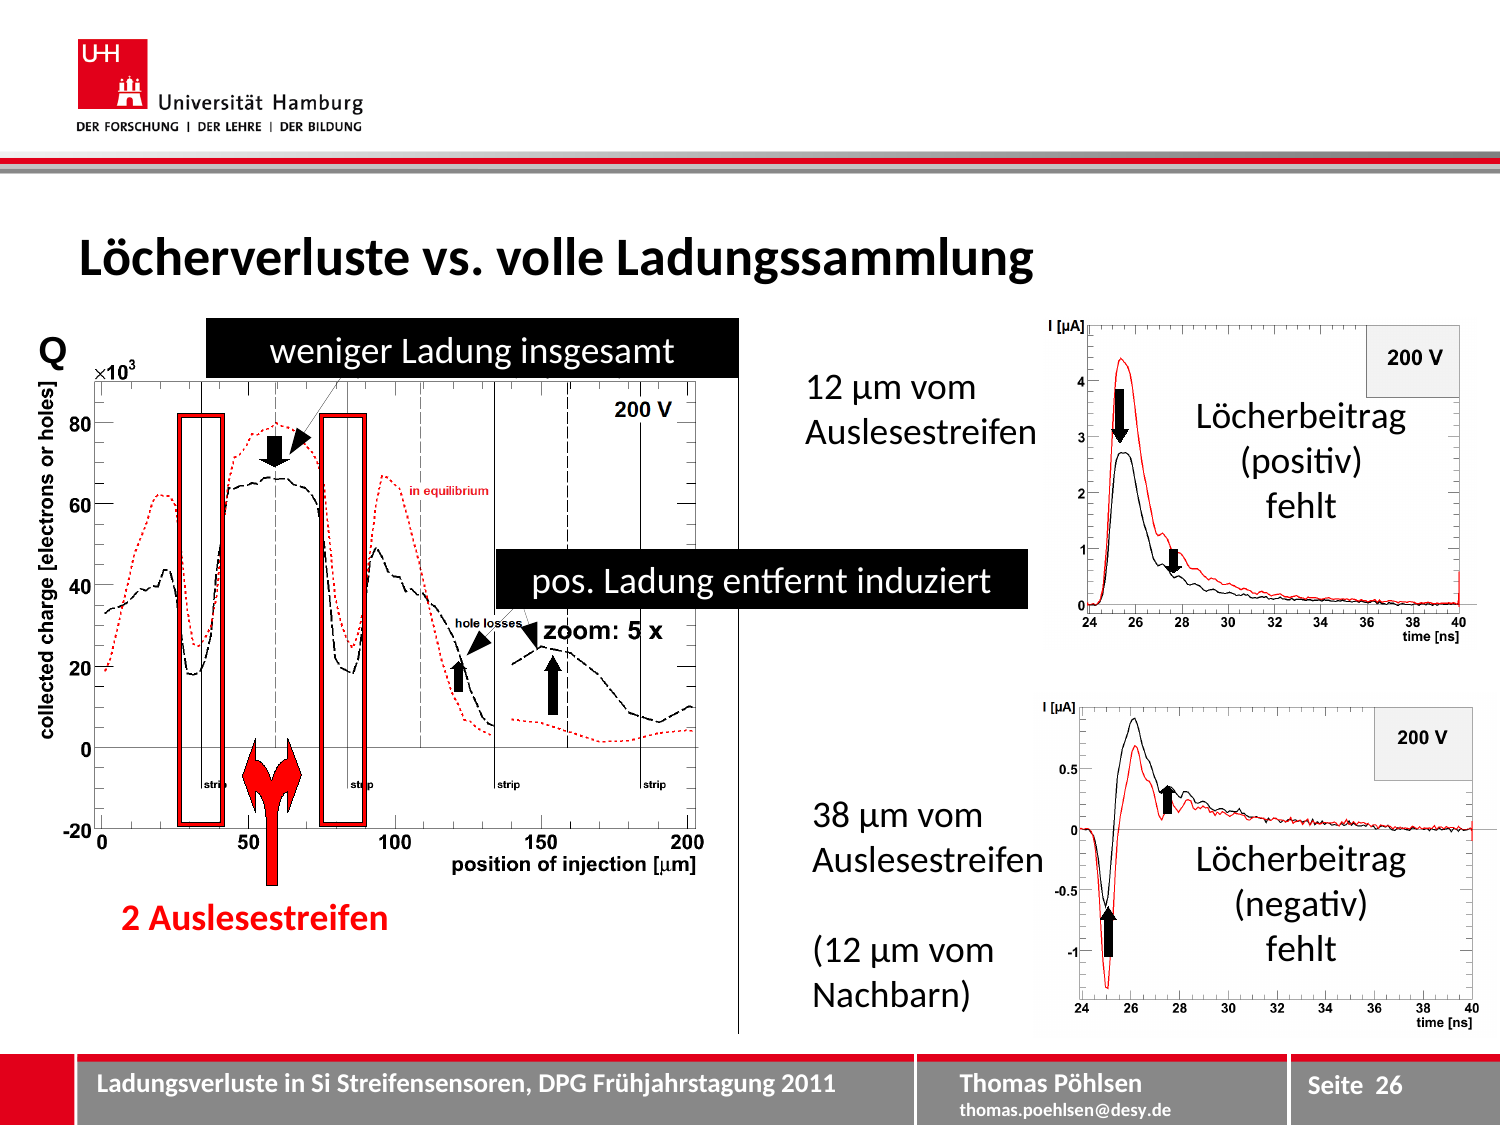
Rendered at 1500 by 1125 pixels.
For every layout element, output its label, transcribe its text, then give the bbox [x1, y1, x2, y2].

text_box 2 Auslesestreifen [106, 885, 405, 946]
text_box [450, 661, 467, 692]
text_box 12 µm vom Auslesestreifen [790, 354, 1152, 460]
text_box [1159, 785, 1176, 814]
text_box [1165, 549, 1182, 573]
text_box Q [23, 318, 83, 379]
text_box [319, 413, 367, 827]
text_box [544, 655, 562, 715]
text_box 38 µm vom Auslesestreifen (12 µm vom Nachbarn) [797, 738, 1159, 1068]
text_box Löcherbeitrag (negativ) fehlt [1181, 826, 1422, 977]
text_box pos. Ladung entfernt induziert [496, 549, 1028, 609]
picture [1033, 692, 1497, 1038]
text_box [259, 436, 290, 467]
text_box [177, 413, 225, 827]
text_box [242, 738, 302, 886]
picture [0, 0, 1500, 174]
title Löcherverluste vs. volle Ladungssammlung [64, 193, 1436, 315]
text_box weniger Ladung insgesamt [206, 318, 739, 378]
picture [29, 354, 727, 886]
text_box Löcherbeitrag (positiv) fehlt [1181, 383, 1422, 534]
picture [1043, 317, 1477, 650]
